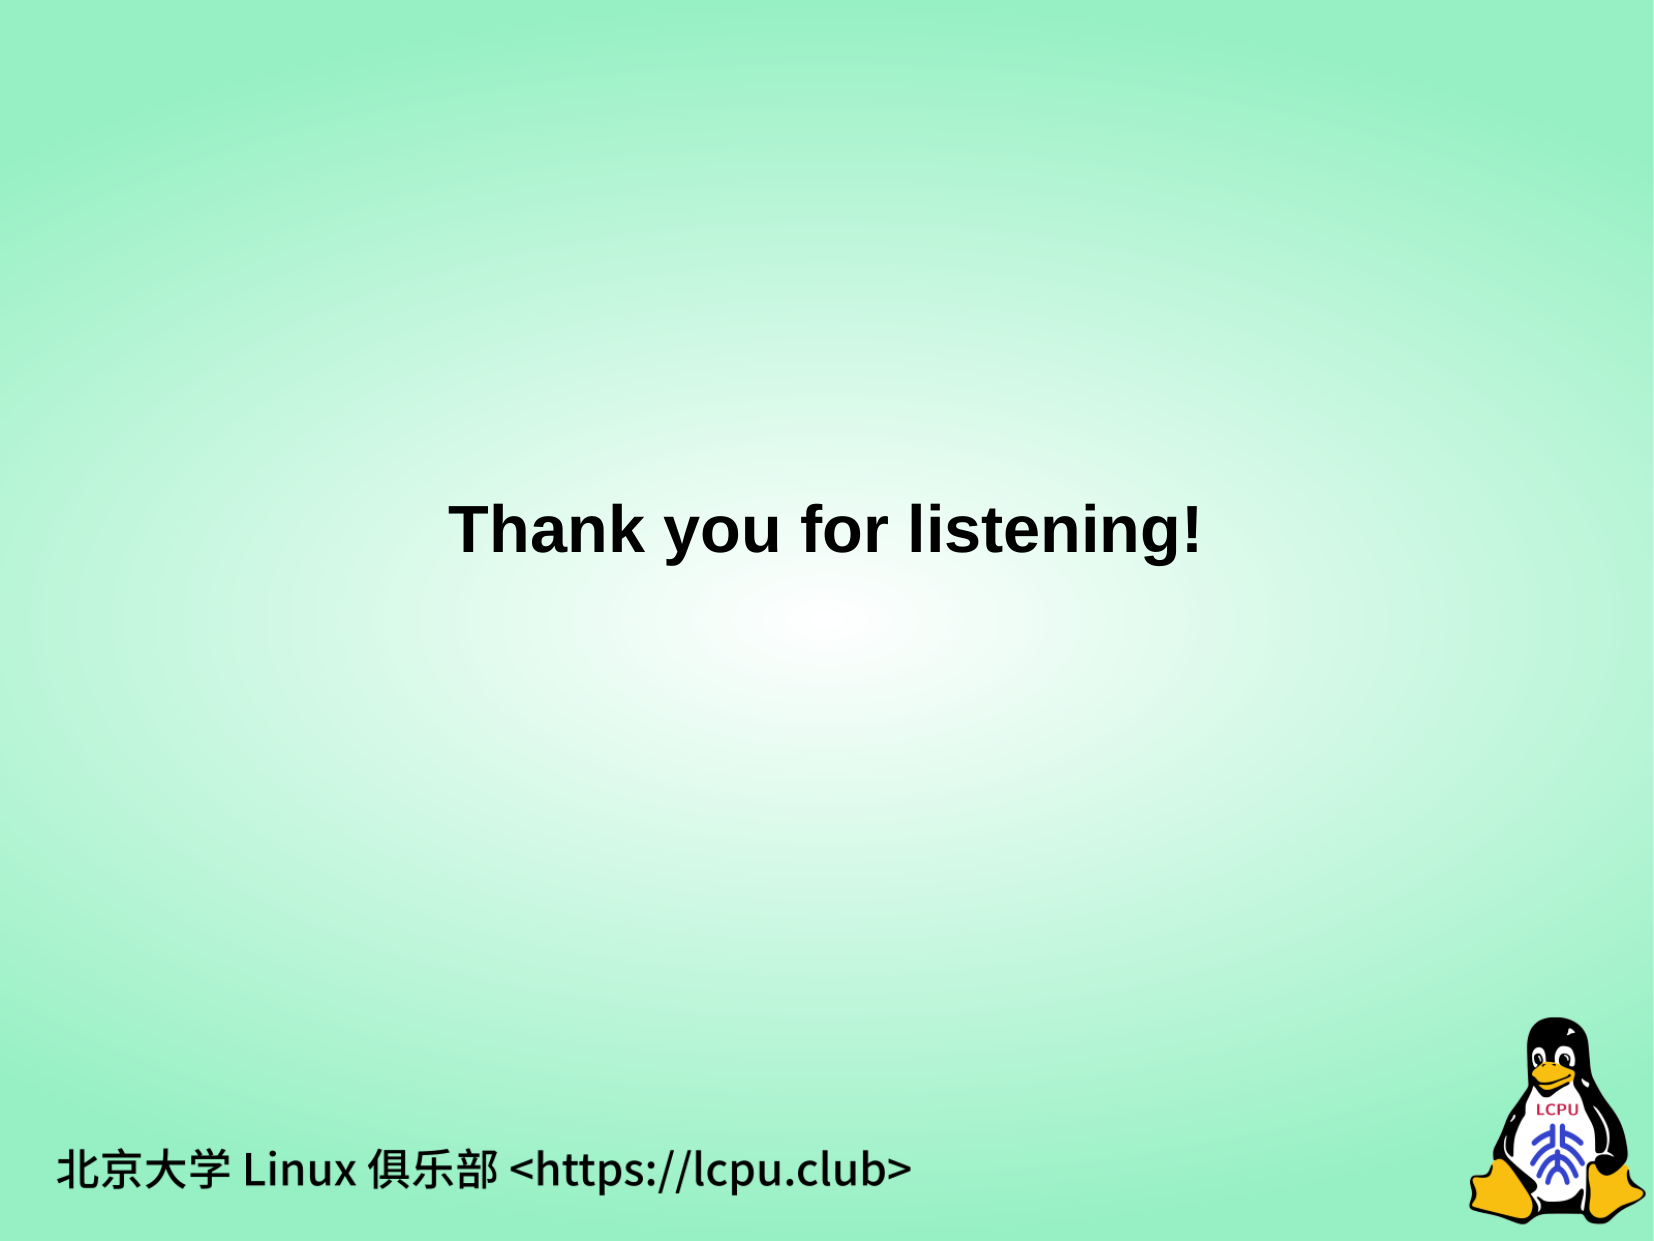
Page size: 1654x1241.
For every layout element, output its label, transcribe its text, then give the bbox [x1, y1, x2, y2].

text_box Thank you for listening! [82, 49, 1571, 1010]
picture [0, 0, 1654, 1241]
